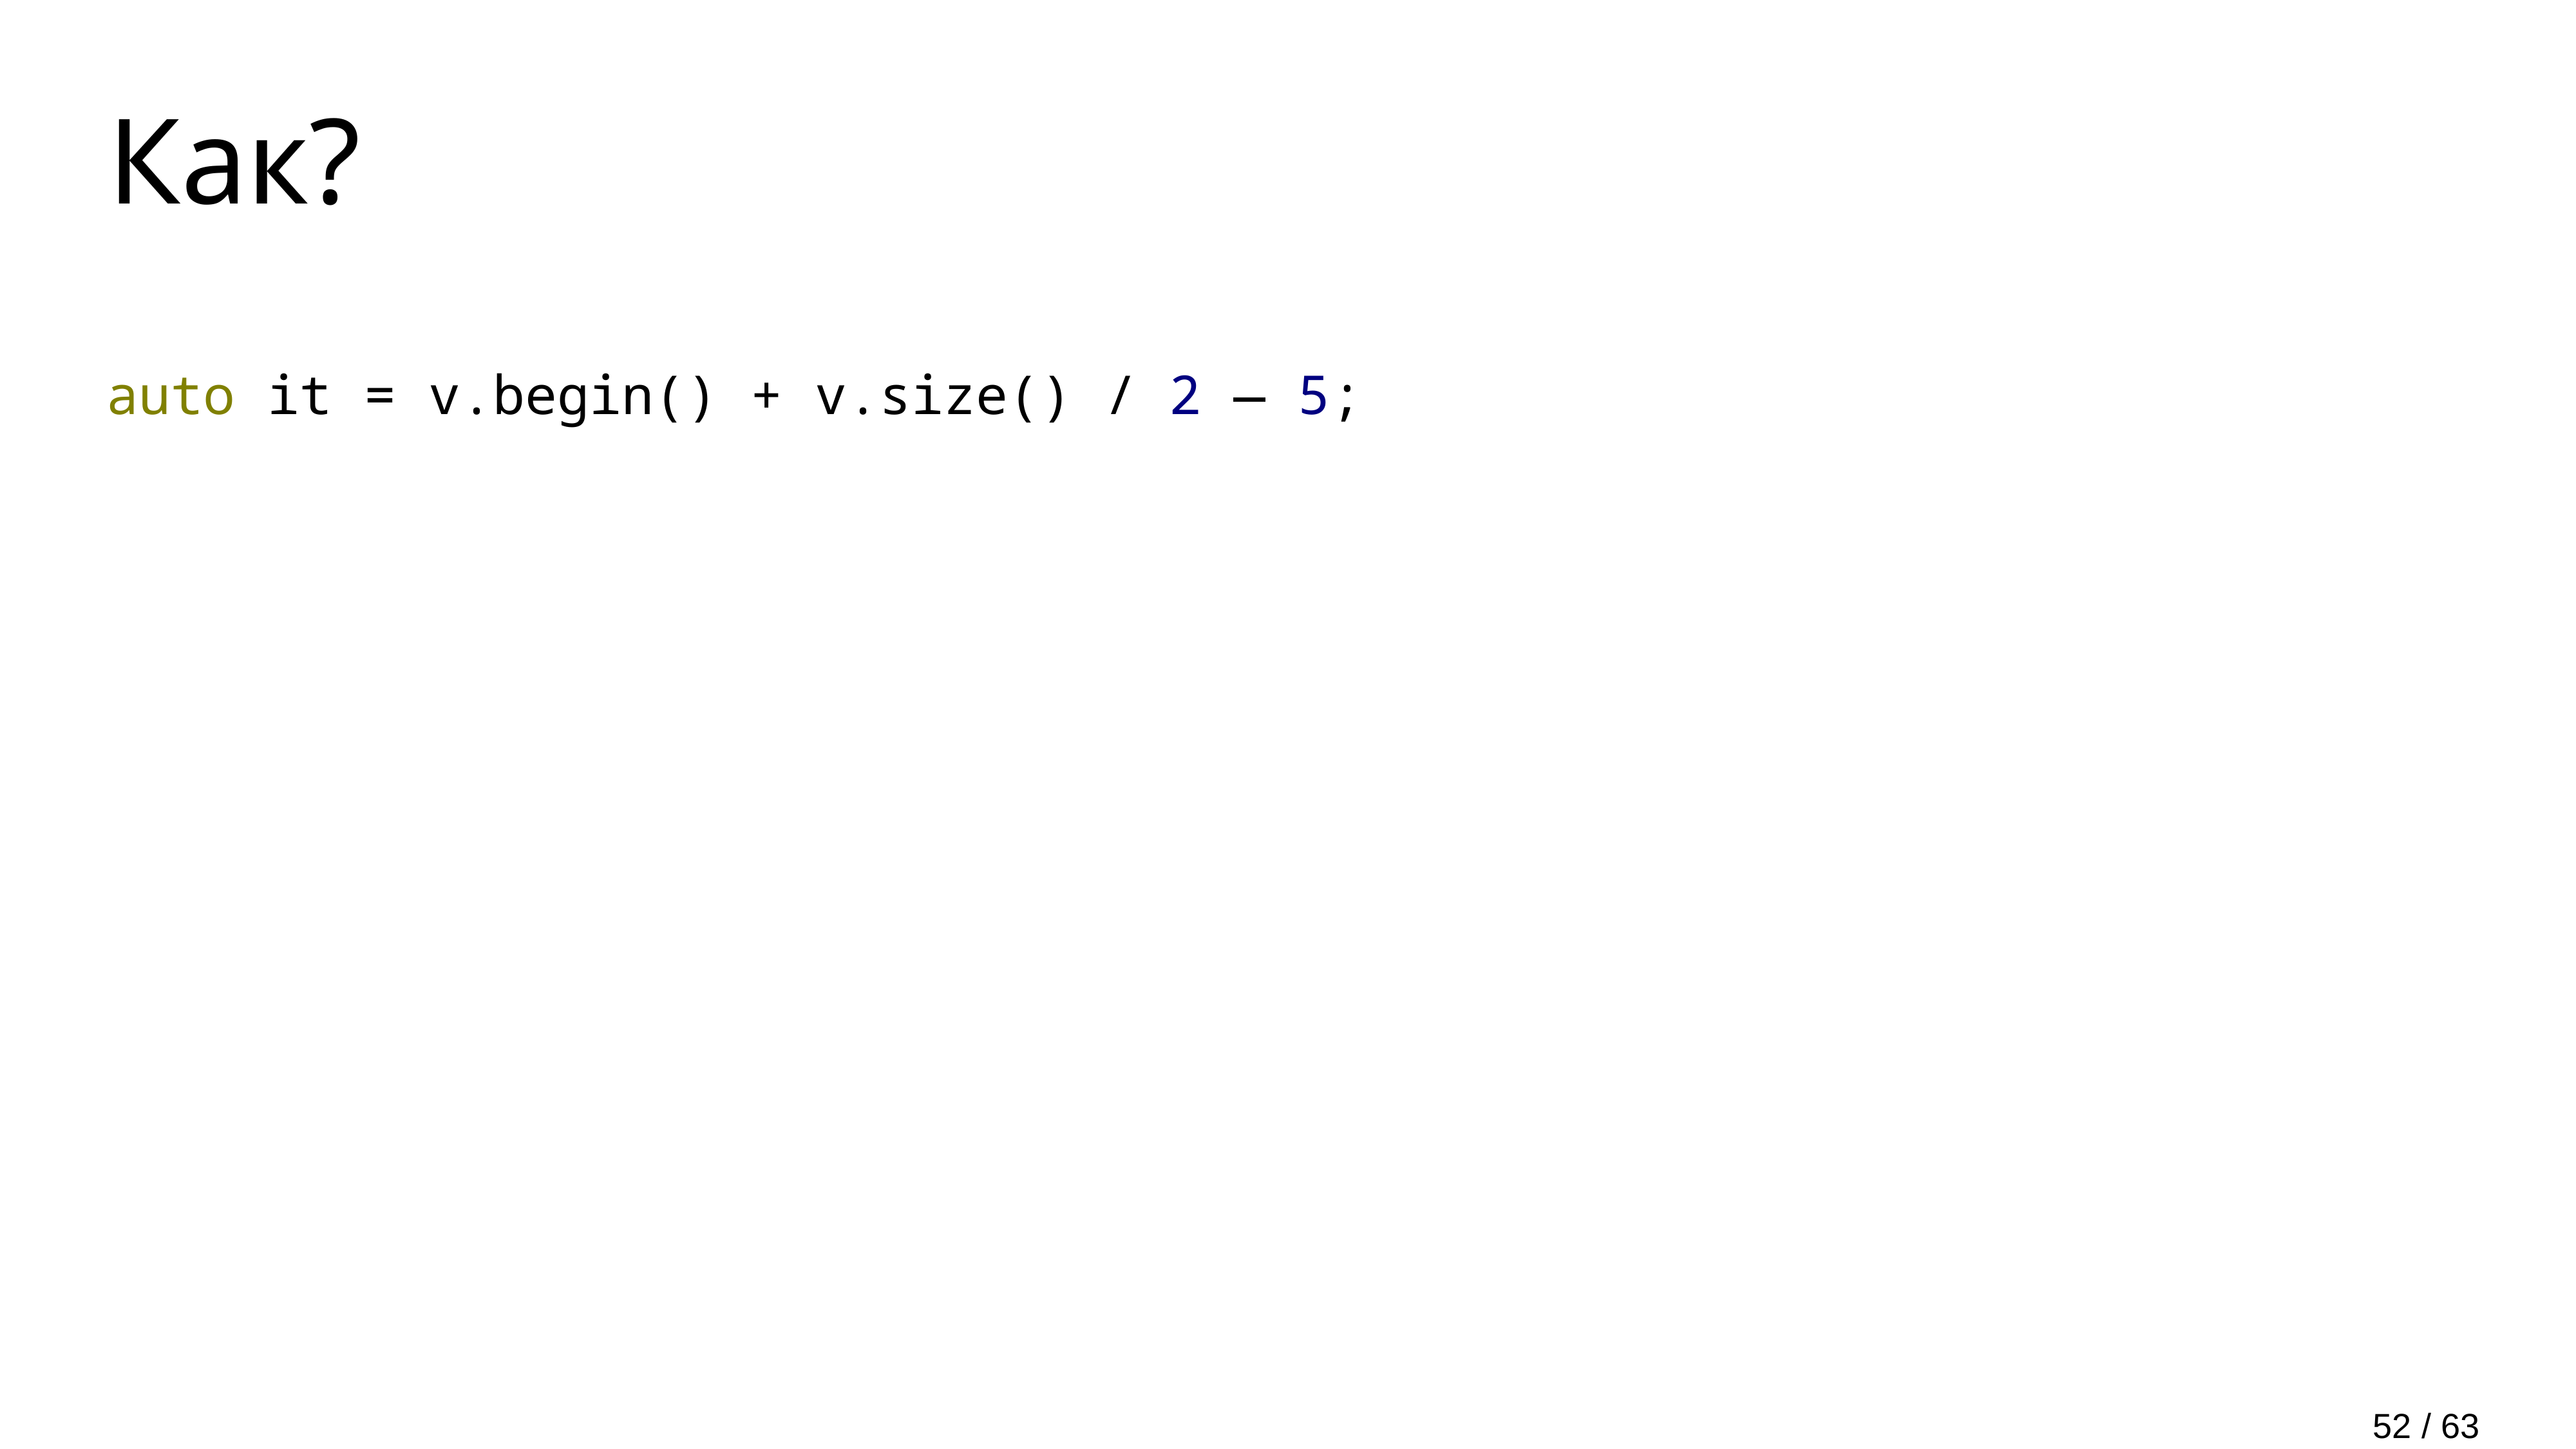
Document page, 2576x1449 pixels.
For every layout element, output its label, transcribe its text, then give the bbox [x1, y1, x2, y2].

list auto it = v.begin() + v.size() / 2 — 5; [0, 295, 2576, 1449]
title Как? [108, 80, 2468, 242]
text_box <number> / 63 [2363, 1402, 2576, 1449]
